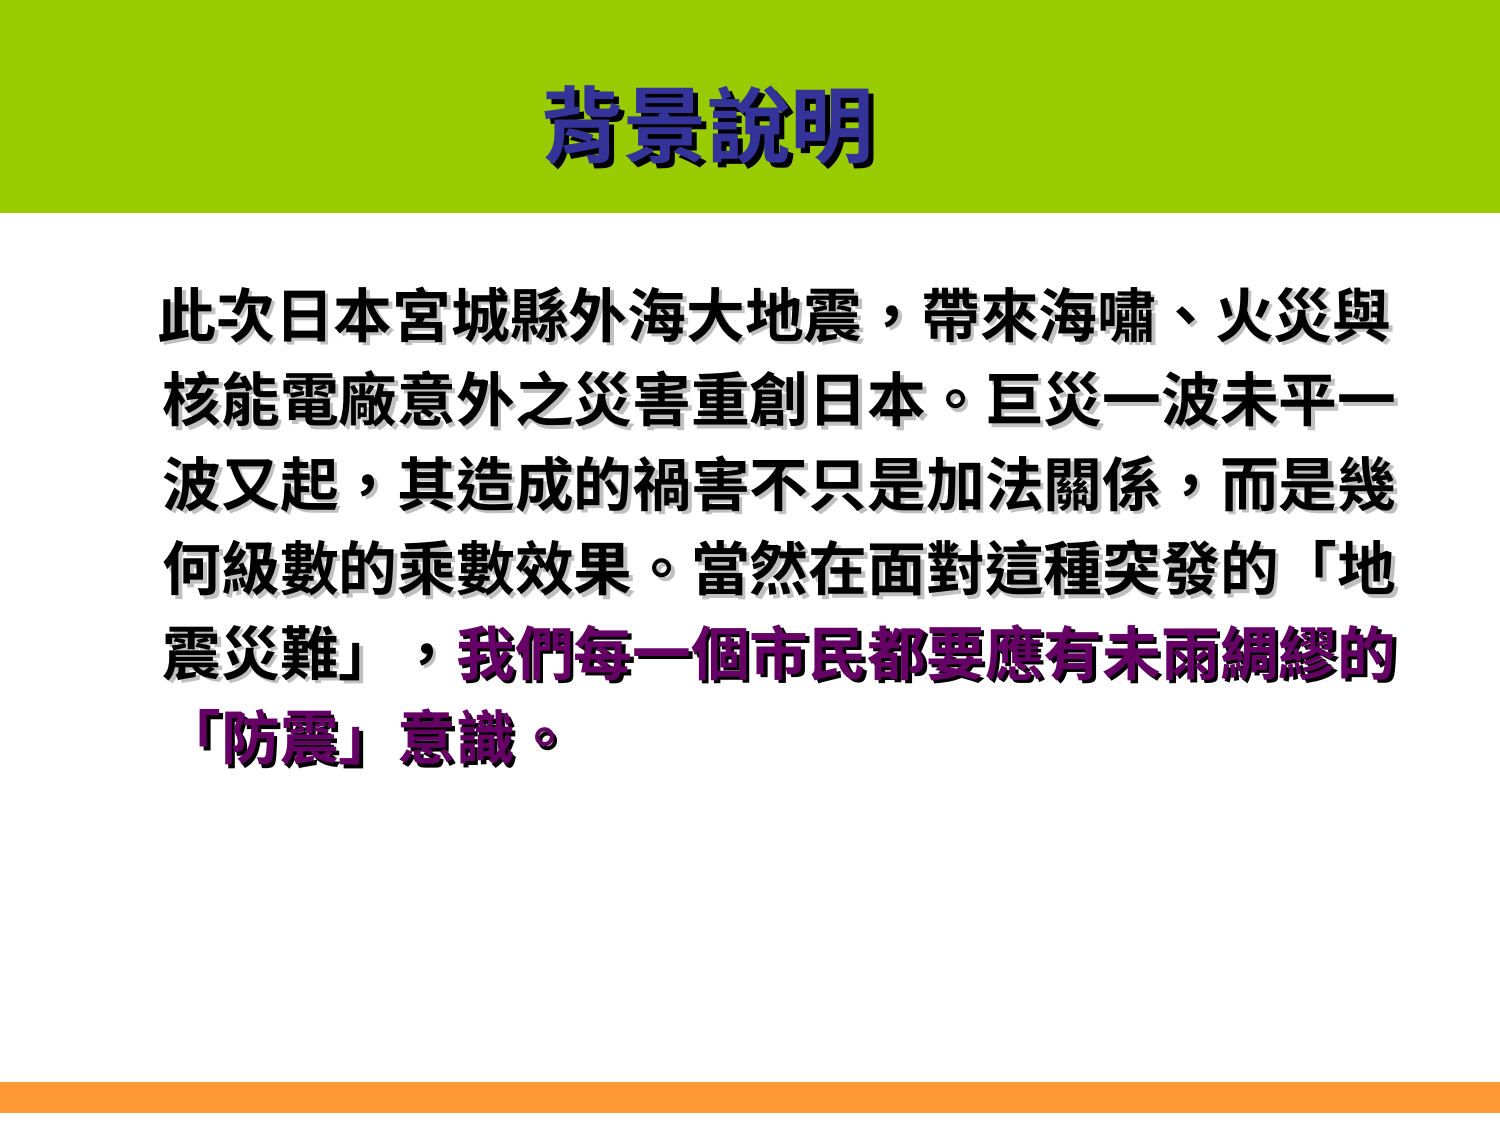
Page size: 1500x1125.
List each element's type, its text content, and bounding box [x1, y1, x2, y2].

list 此次日本宮城縣外海大地震，帶來海嘯、火災與核能電廠意外之災害重創日本。巨災一波未平一波又起，其造成的禍害不只是加法關係，而是幾何級數的乘數效果。當然在面對這種突發的「地震災難」，我們每一個市民都要應有未雨綢繆的「防震」意識。 [41, 257, 1454, 943]
title 背景說明 [525, 42, 1046, 204]
